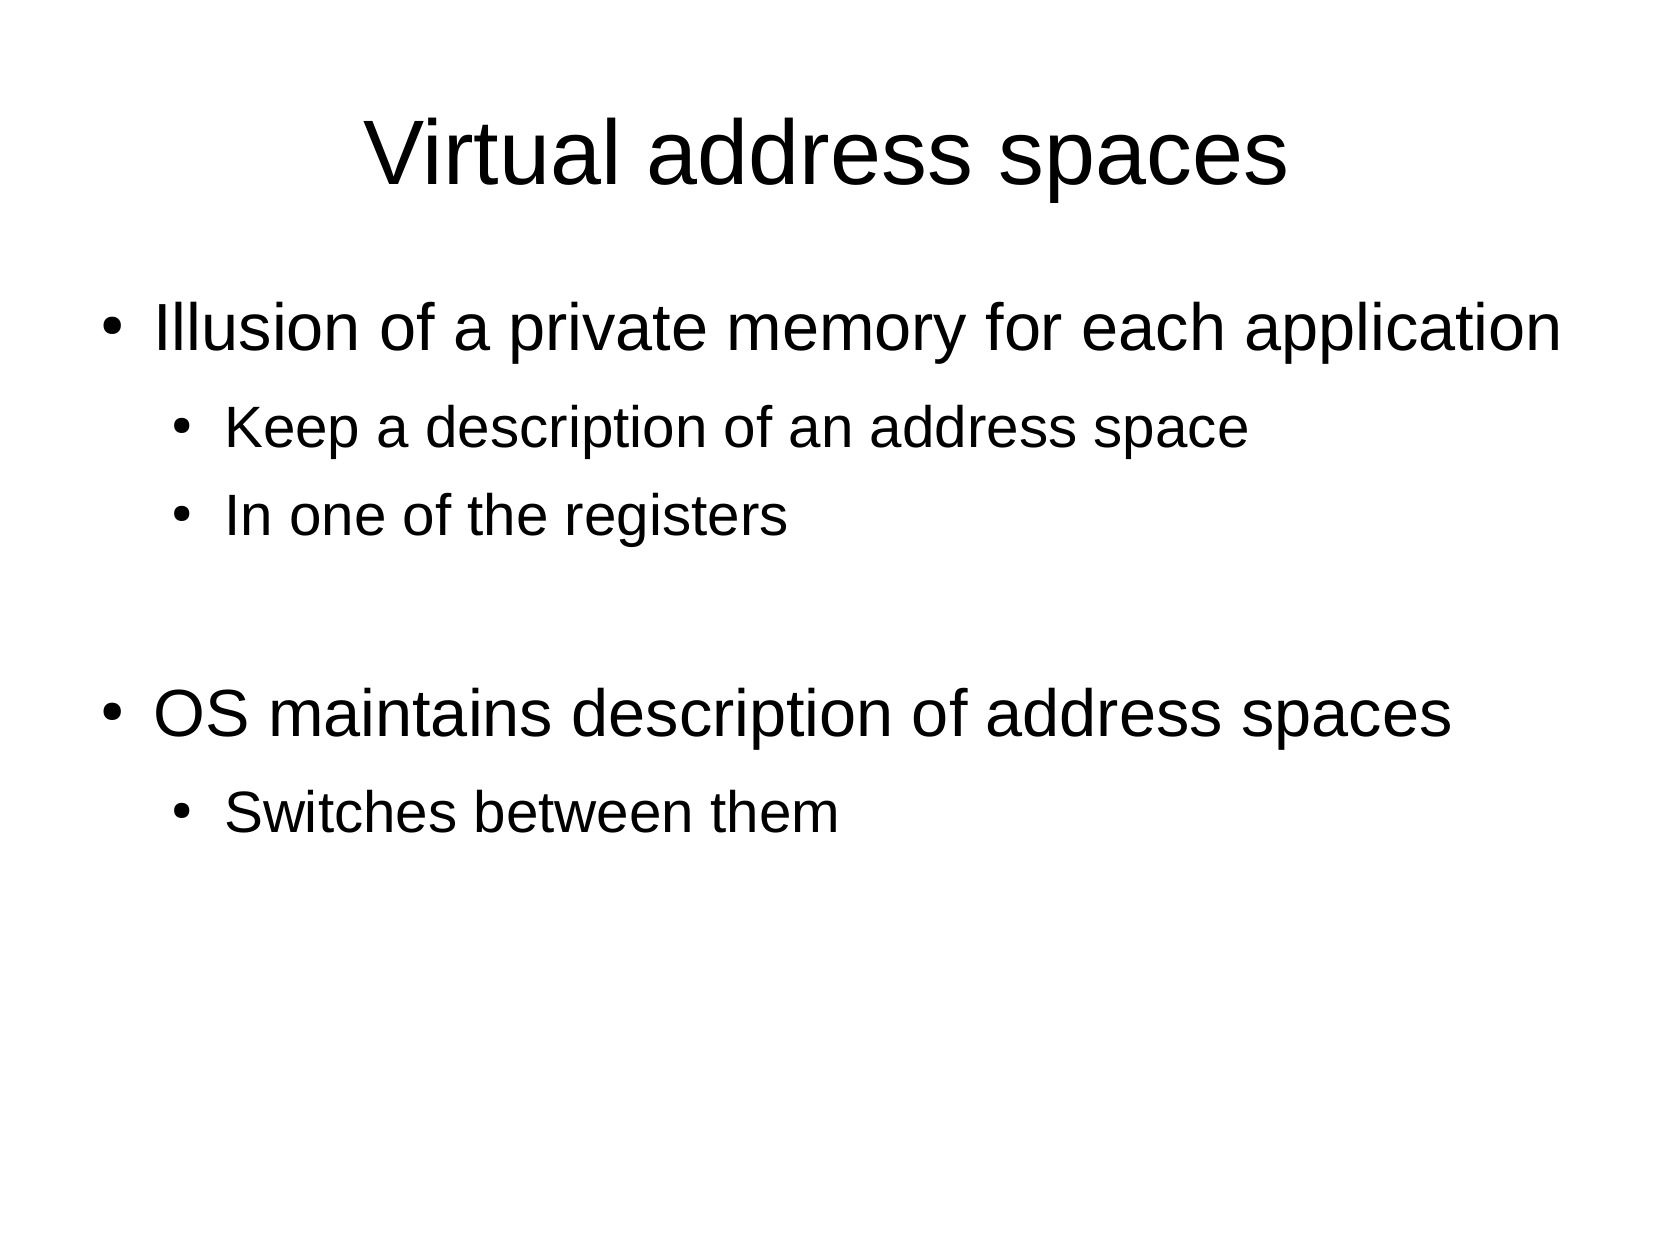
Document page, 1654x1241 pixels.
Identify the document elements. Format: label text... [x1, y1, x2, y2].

title Virtual address spaces [82, 49, 1571, 257]
list Illusion of a private memory for each application Keep a description of an address space In one of the registers OS maintains description of address spaces Switches between them [82, 290, 1571, 1010]
